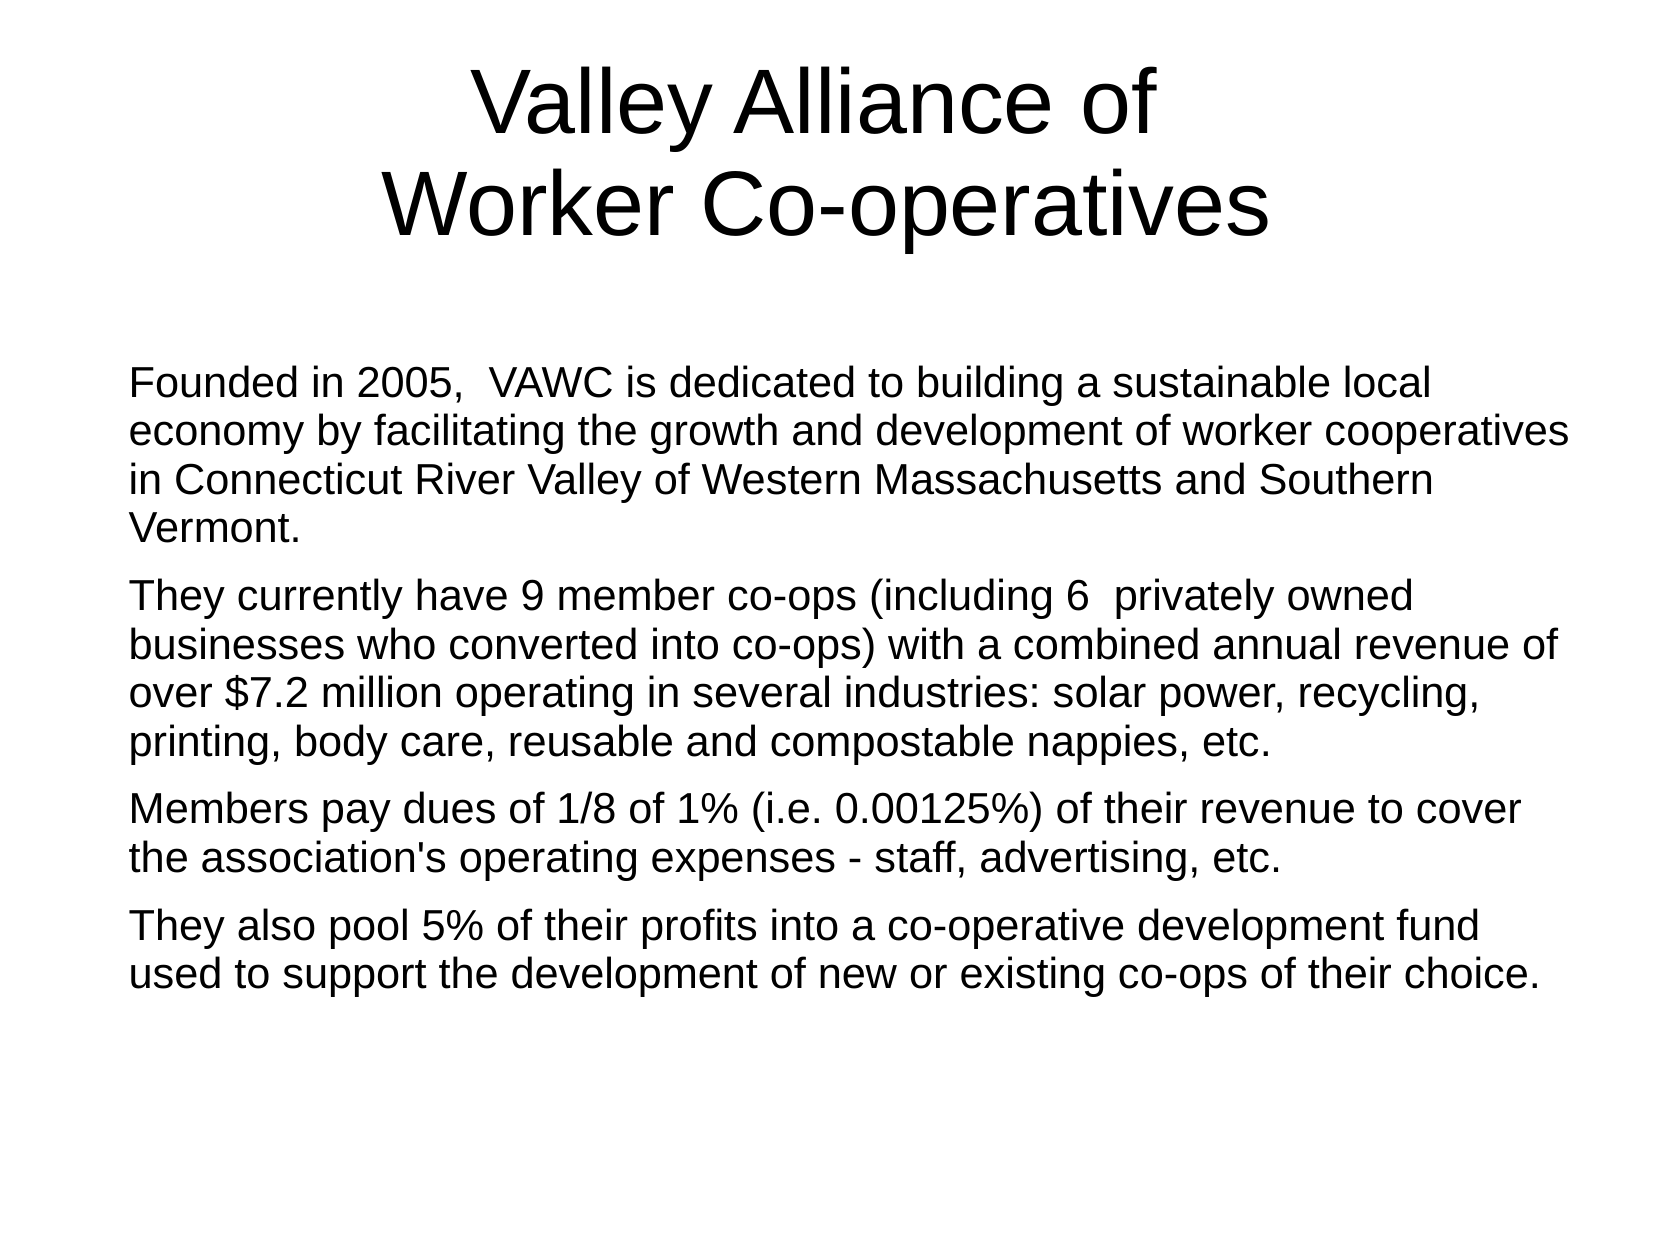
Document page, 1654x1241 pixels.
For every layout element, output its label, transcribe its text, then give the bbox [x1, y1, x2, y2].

list Founded in 2005, VAWC is dedicated to building a sustainable local economy by facilitating the growth and development of worker cooperatives in Connecticut River Valley of Western Massachusetts and Southern Vermont. They currently have 9 member co-ops (including 6 privately owned businesses who converted into co-ops) with a combined annual revenue of over $7.2 million operating in several industries: solar power, recycling, printing, body care, reusable and compostable nappies, etc. Members pay dues of 1/8 of 1% (i.e. 0.00125%) of their revenue to cover the association's operating expenses - staff, advertising, etc. They also pool 5% of their profits into a co-operative development fund used to support the development of new or existing co-ops of their choice. [82, 290, 1571, 1010]
title Valley Alliance of Worker Co-operatives [82, 49, 1571, 257]
